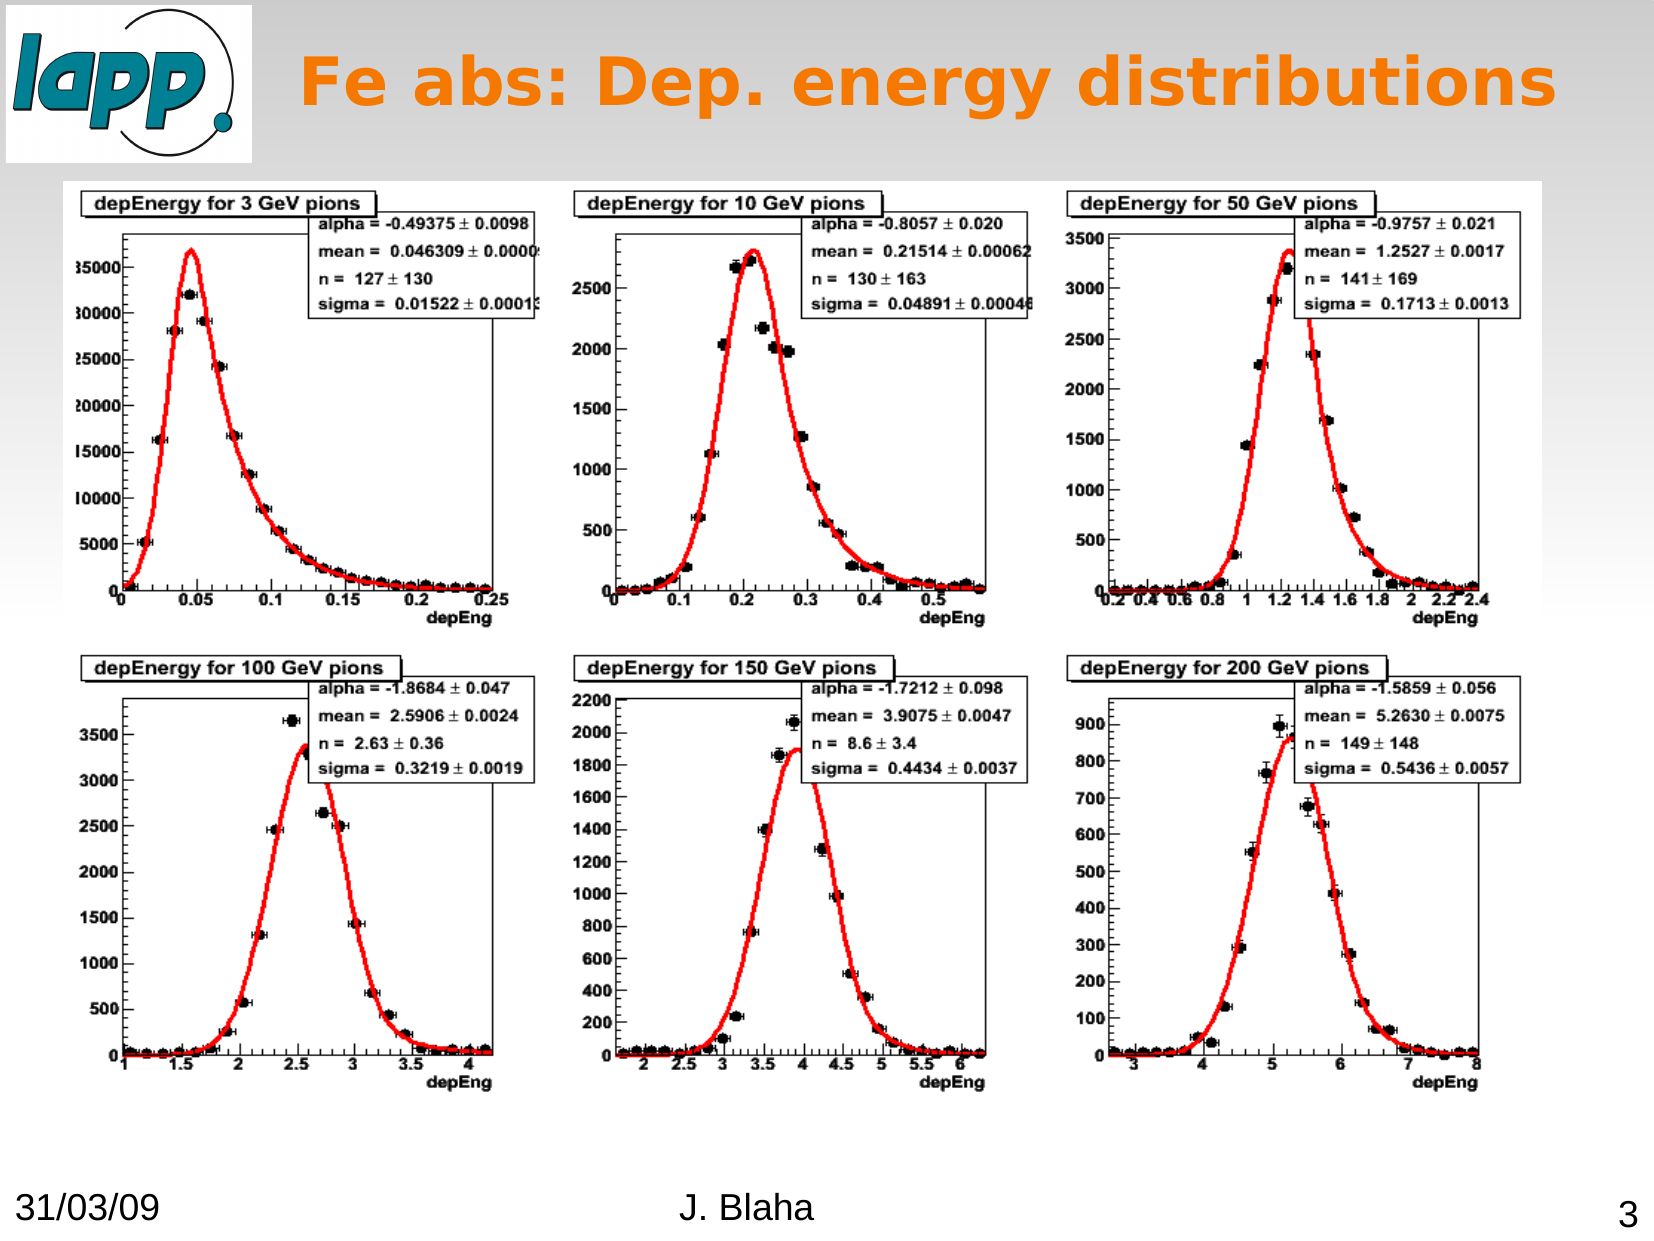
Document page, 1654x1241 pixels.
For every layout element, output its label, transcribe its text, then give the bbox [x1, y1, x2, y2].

picture [5, 5, 252, 163]
text_box J. Blaha [653, 1179, 1000, 1241]
picture [63, 181, 1542, 1110]
title Fe abs: Dep. energy distributions [250, 8, 1654, 157]
text_box 31/03/09 [0, 1179, 177, 1241]
text_box 2 [1575, 1186, 1654, 1241]
